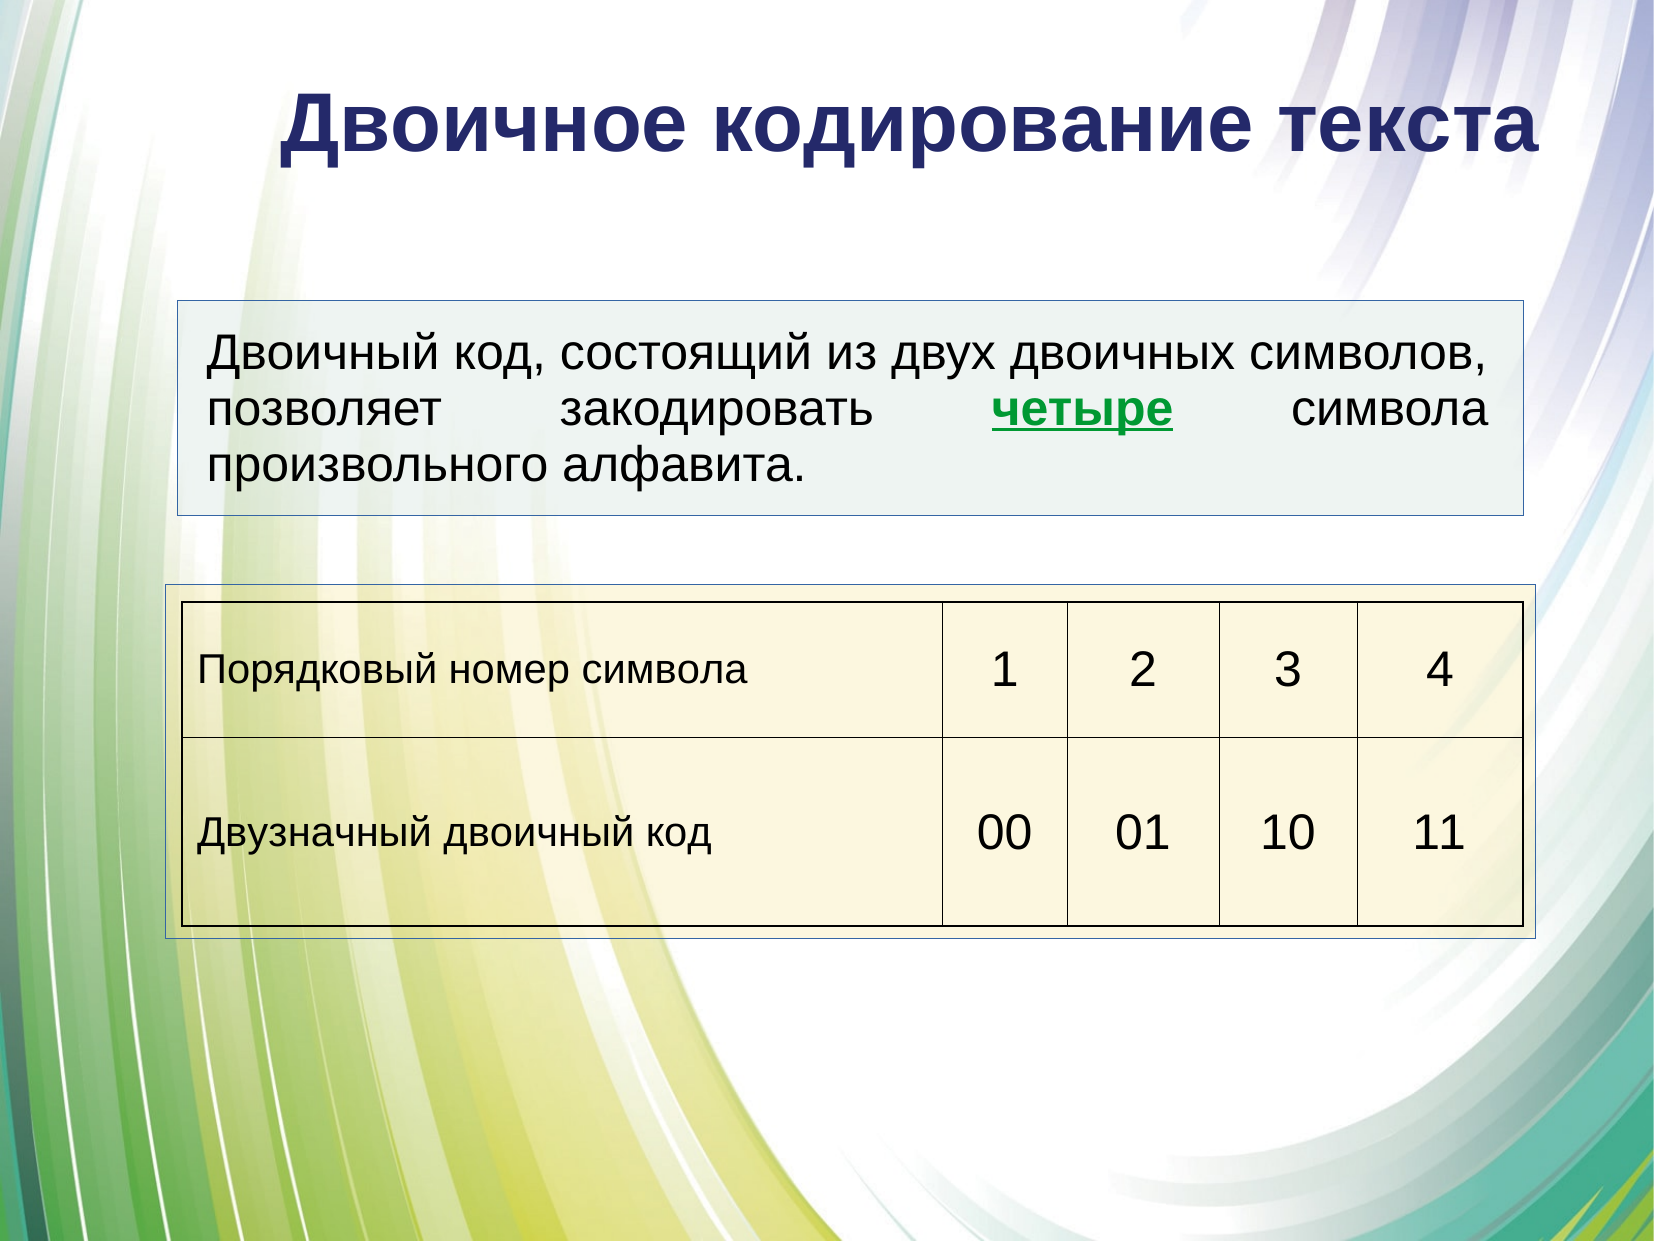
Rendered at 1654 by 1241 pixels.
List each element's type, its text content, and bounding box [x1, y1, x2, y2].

table_header 4 [1358, 603, 1522, 737]
table_cell 11 [1358, 738, 1522, 925]
table_header Порядковый номер символа [183, 603, 942, 737]
table_cell 01 [1068, 738, 1219, 925]
text_box Двоичный код, состоящий из двух двоичных символов, позволяет закодировать четыре символа произвольного алфавита. [177, 300, 1524, 516]
table_header 3 [1220, 603, 1357, 737]
table_header 1 [943, 603, 1067, 737]
text_box [165, 584, 1536, 939]
table_cell 10 [1220, 738, 1357, 925]
table_header 2 [1068, 603, 1219, 737]
text_box Двоичное кодирование текста [265, 53, 1577, 184]
table_cell Двузначный двоичный код [183, 738, 942, 925]
table_cell 00 [943, 738, 1067, 925]
picture [0, 0, 1654, 1241]
